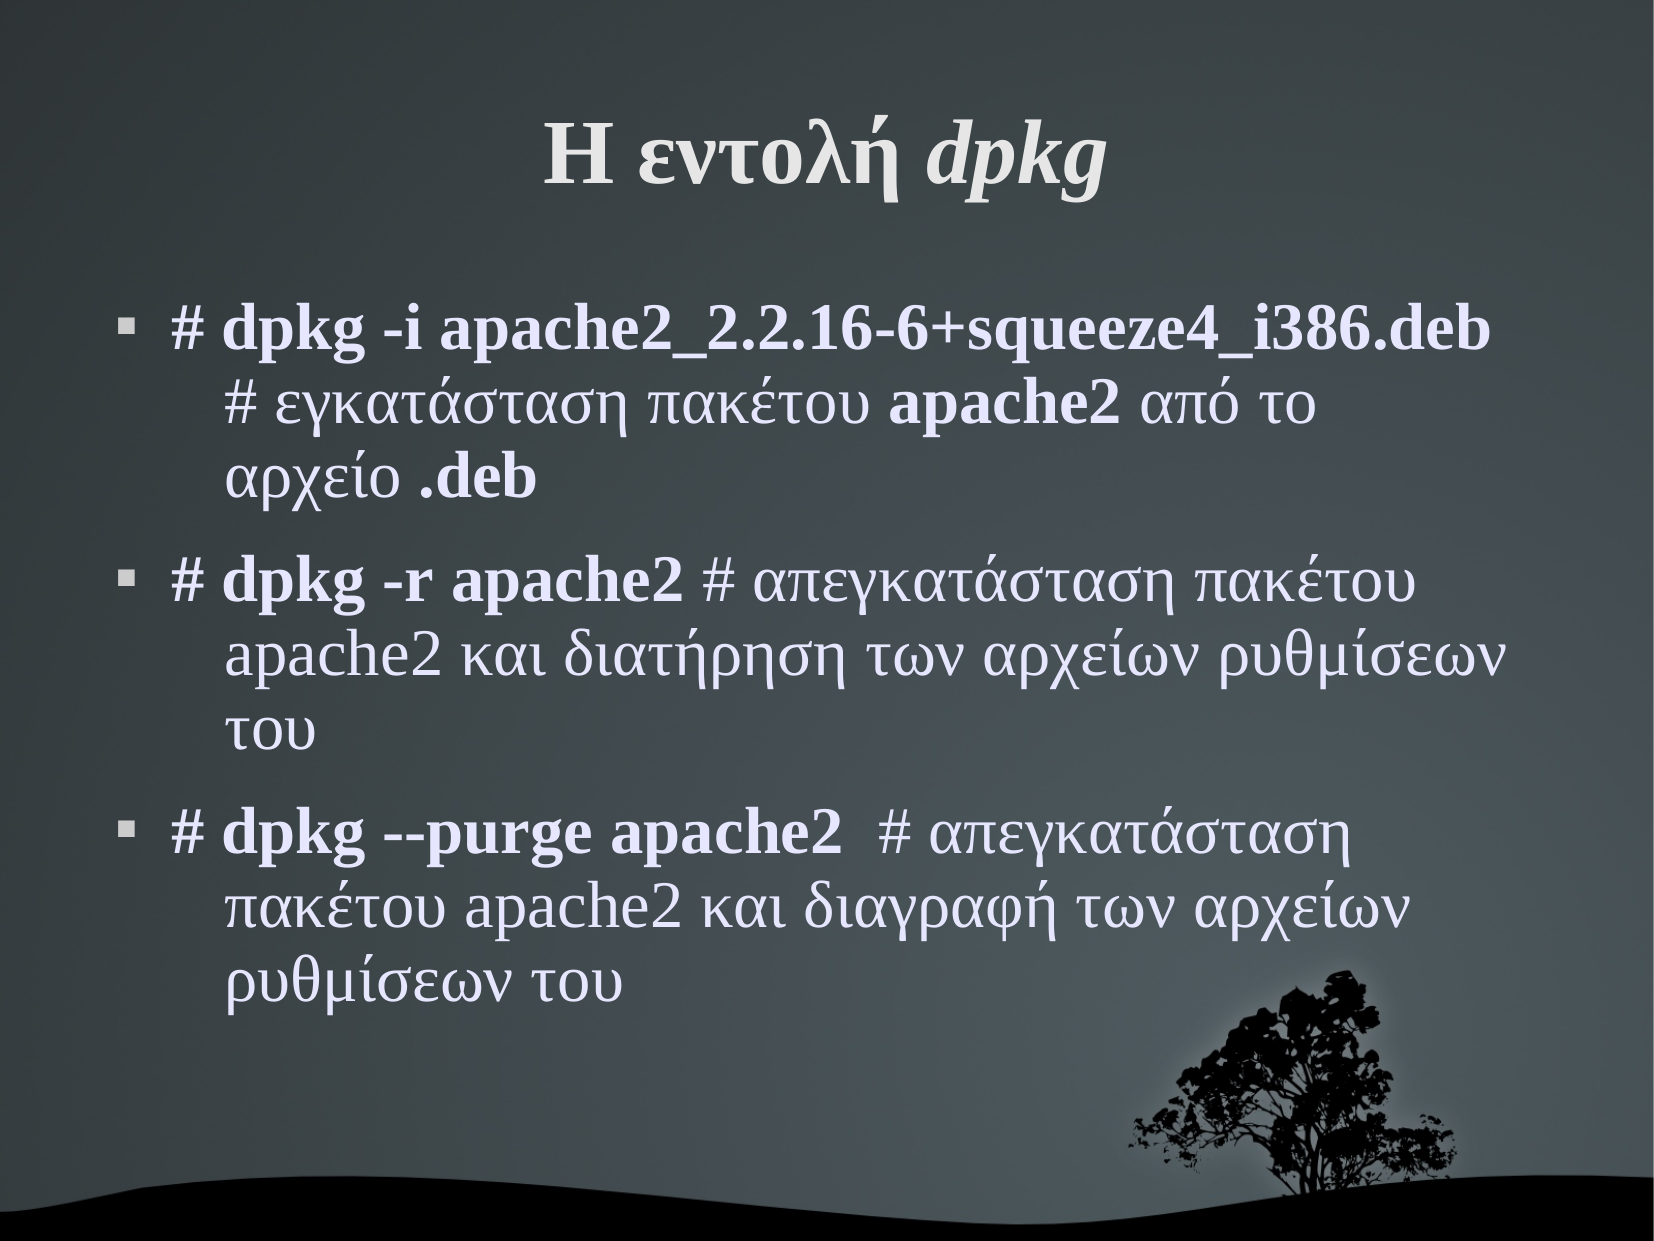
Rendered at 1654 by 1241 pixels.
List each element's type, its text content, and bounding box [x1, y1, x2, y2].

list # dpkg -i apache2_2.2.16-6+squeeze4_i386.deb # εγκατάσταση πακέτου apache2 από το αρχείο .deb # dpkg -r apache2 # απεγκατάσταση πακέτου apache2 και διατήρηση των αρχείων ρυθμίσεων του # dpkg --purge apache2 # απεγκατάσταση πακέτου apache2 και διαγραφή των αρχείων ρυθμίσεων του [82, 290, 1571, 1109]
title H εντολή dpkg [82, 49, 1571, 257]
picture [0, 0, 1654, 1241]
